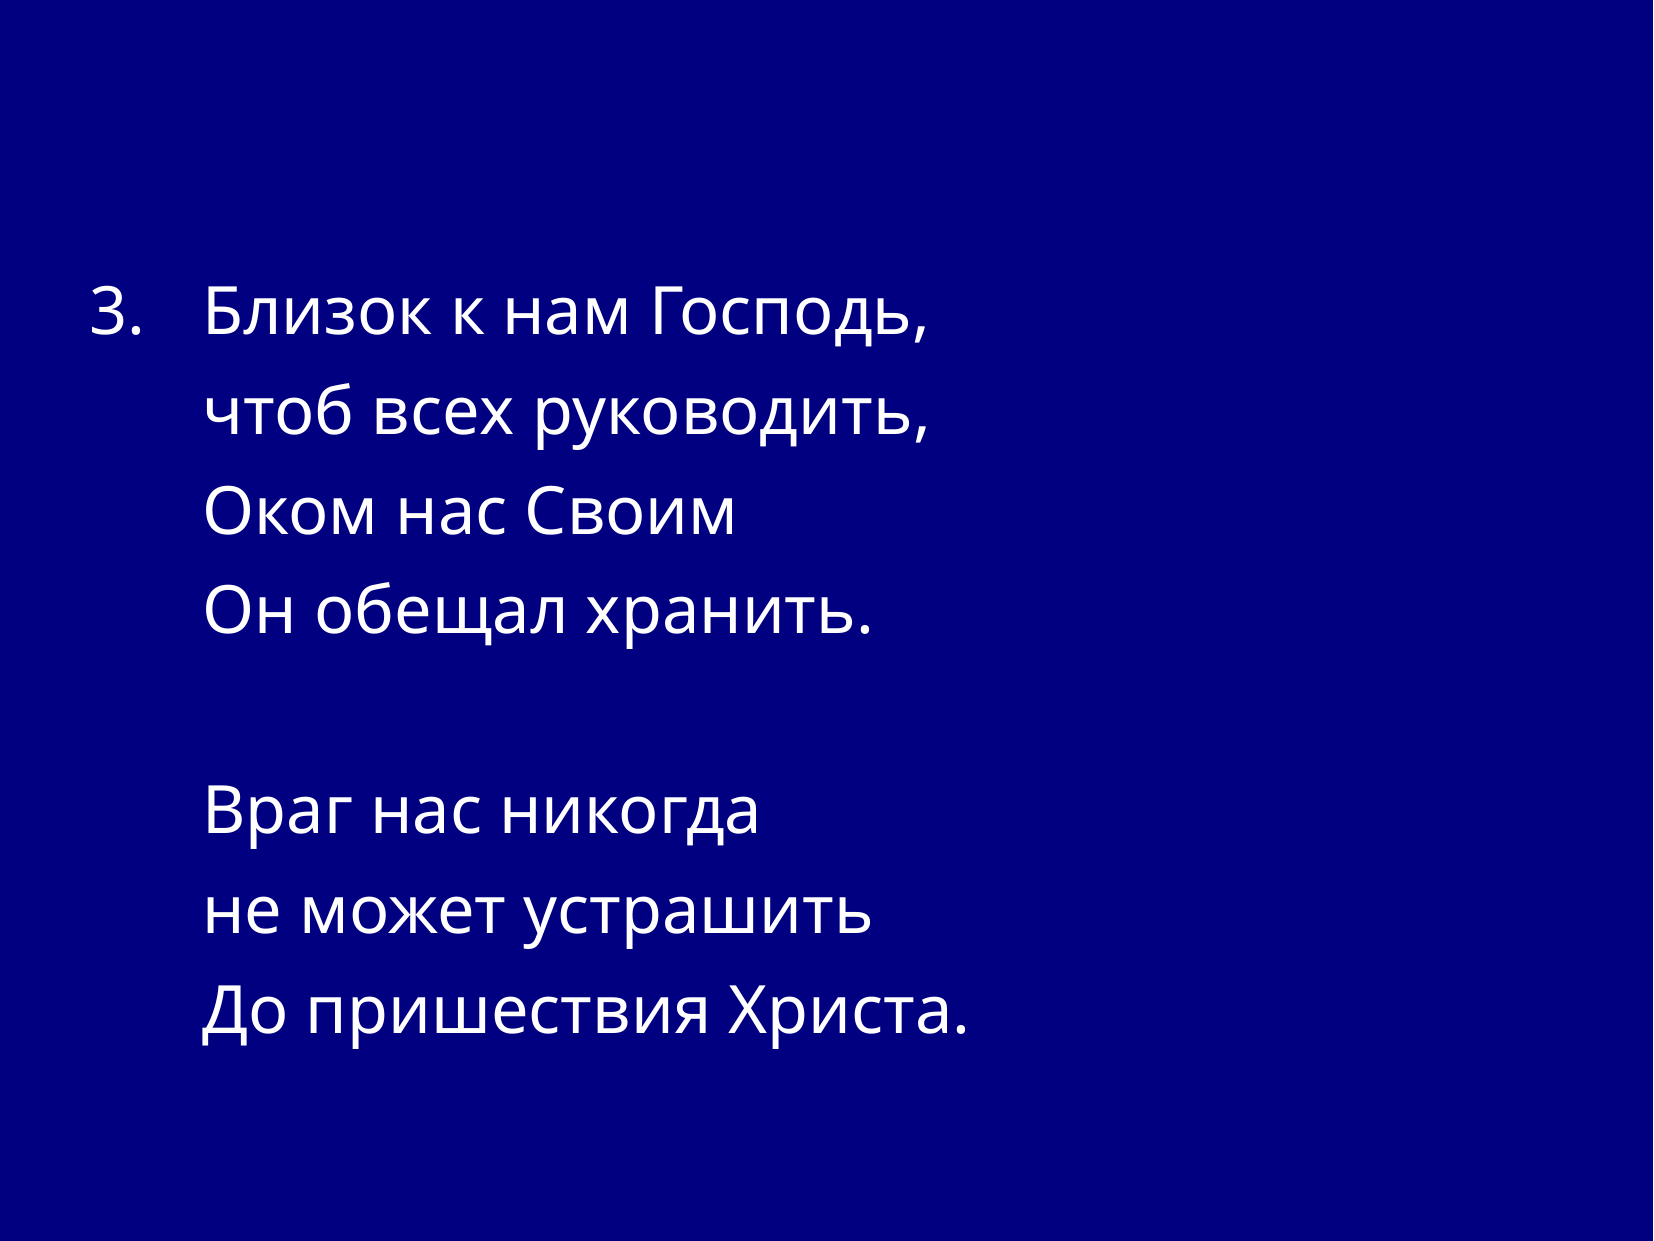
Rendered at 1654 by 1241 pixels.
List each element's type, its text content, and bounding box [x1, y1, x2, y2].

text_box 3. Близок к нам Господь, чтоб всех руководить, Оком нас Своим Он обещал хранить. Враг нас никогда не может устрашить До пришествия Христа. [75, 56, 1576, 1163]
